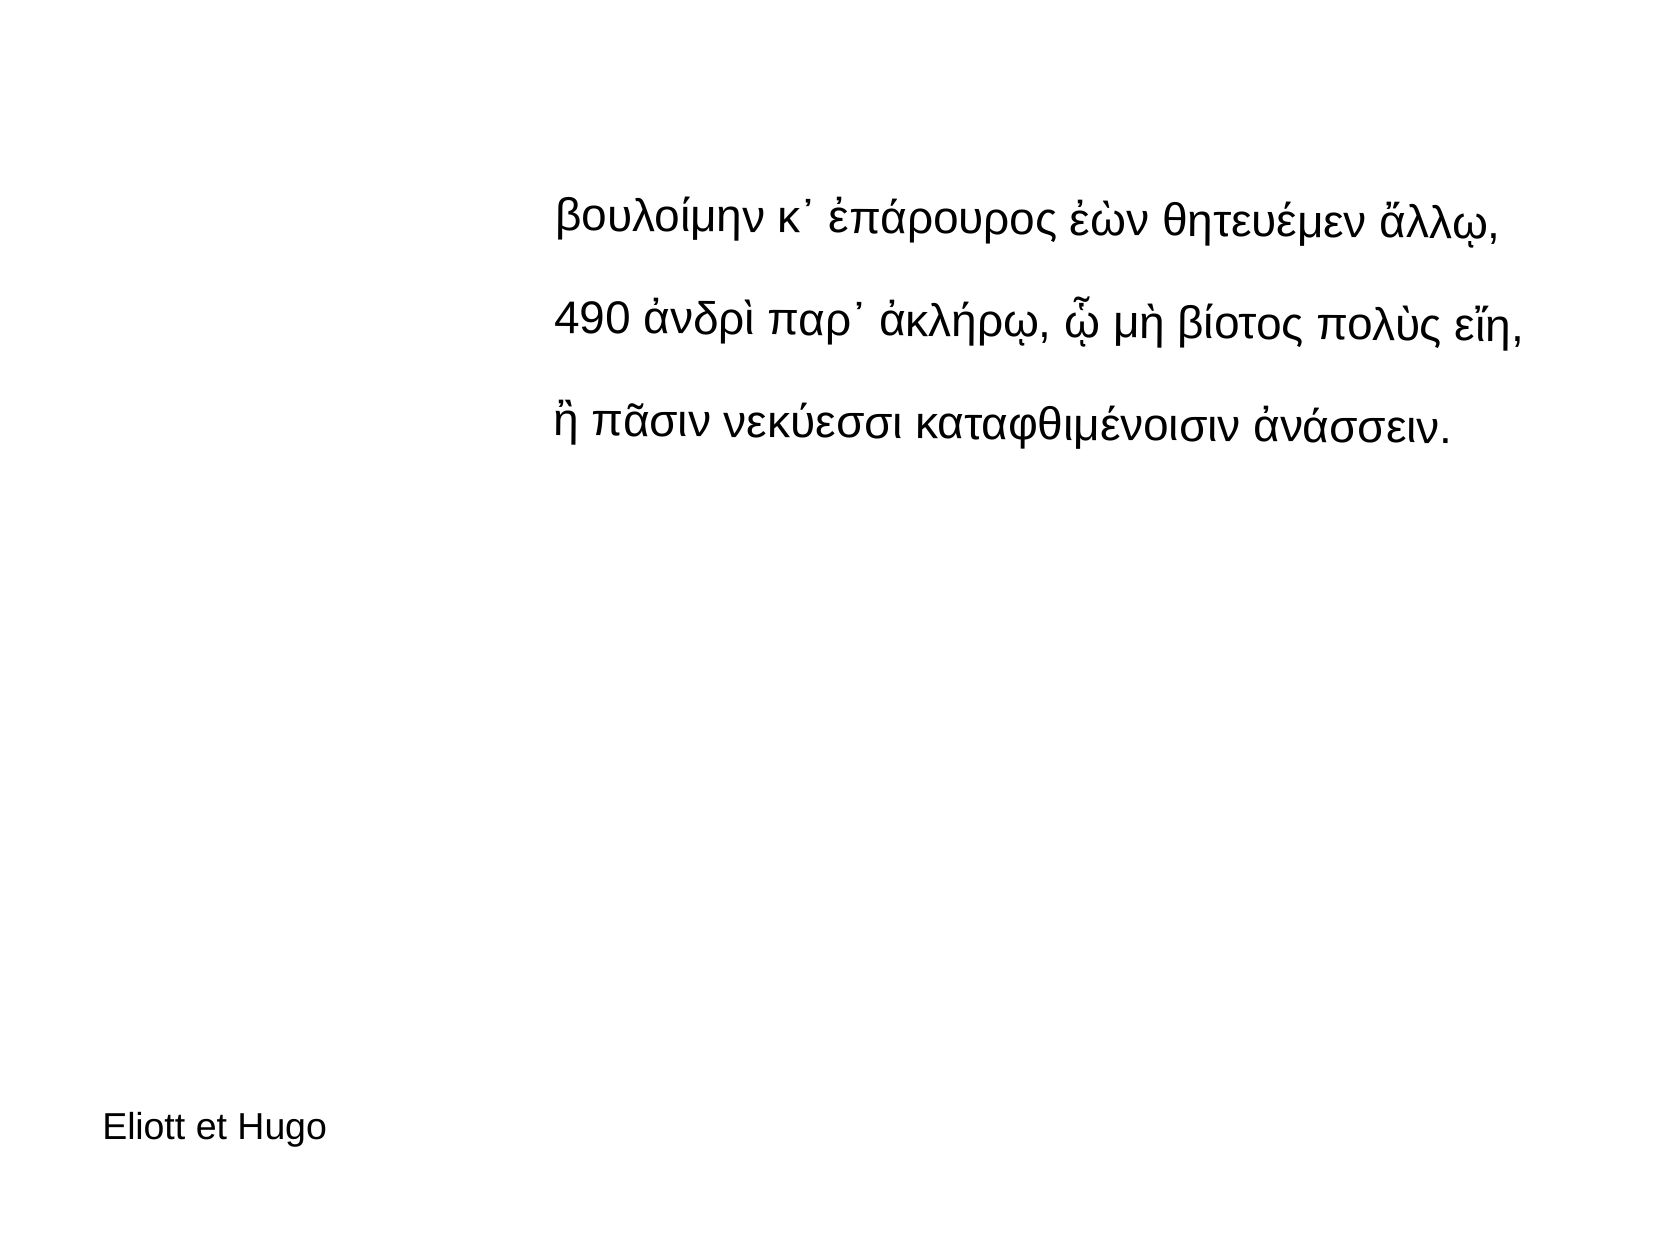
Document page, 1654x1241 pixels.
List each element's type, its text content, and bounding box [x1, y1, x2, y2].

text_box βουλοίμην κ᾽ ἐπάρουρος ἐὼν θητευέμεν ἄλλῳ, 490 ἀνδρὶ παρ᾽ ἀκλήρῳ, ᾧ μὴ βίοτος πολὺς εἴη, ἢ πᾶσιν νεκύεσσι καταφθιμένοισιν ἀνάσσειν. [537, 181, 1569, 615]
text_box Eliott et Hugo [87, 1098, 449, 1170]
